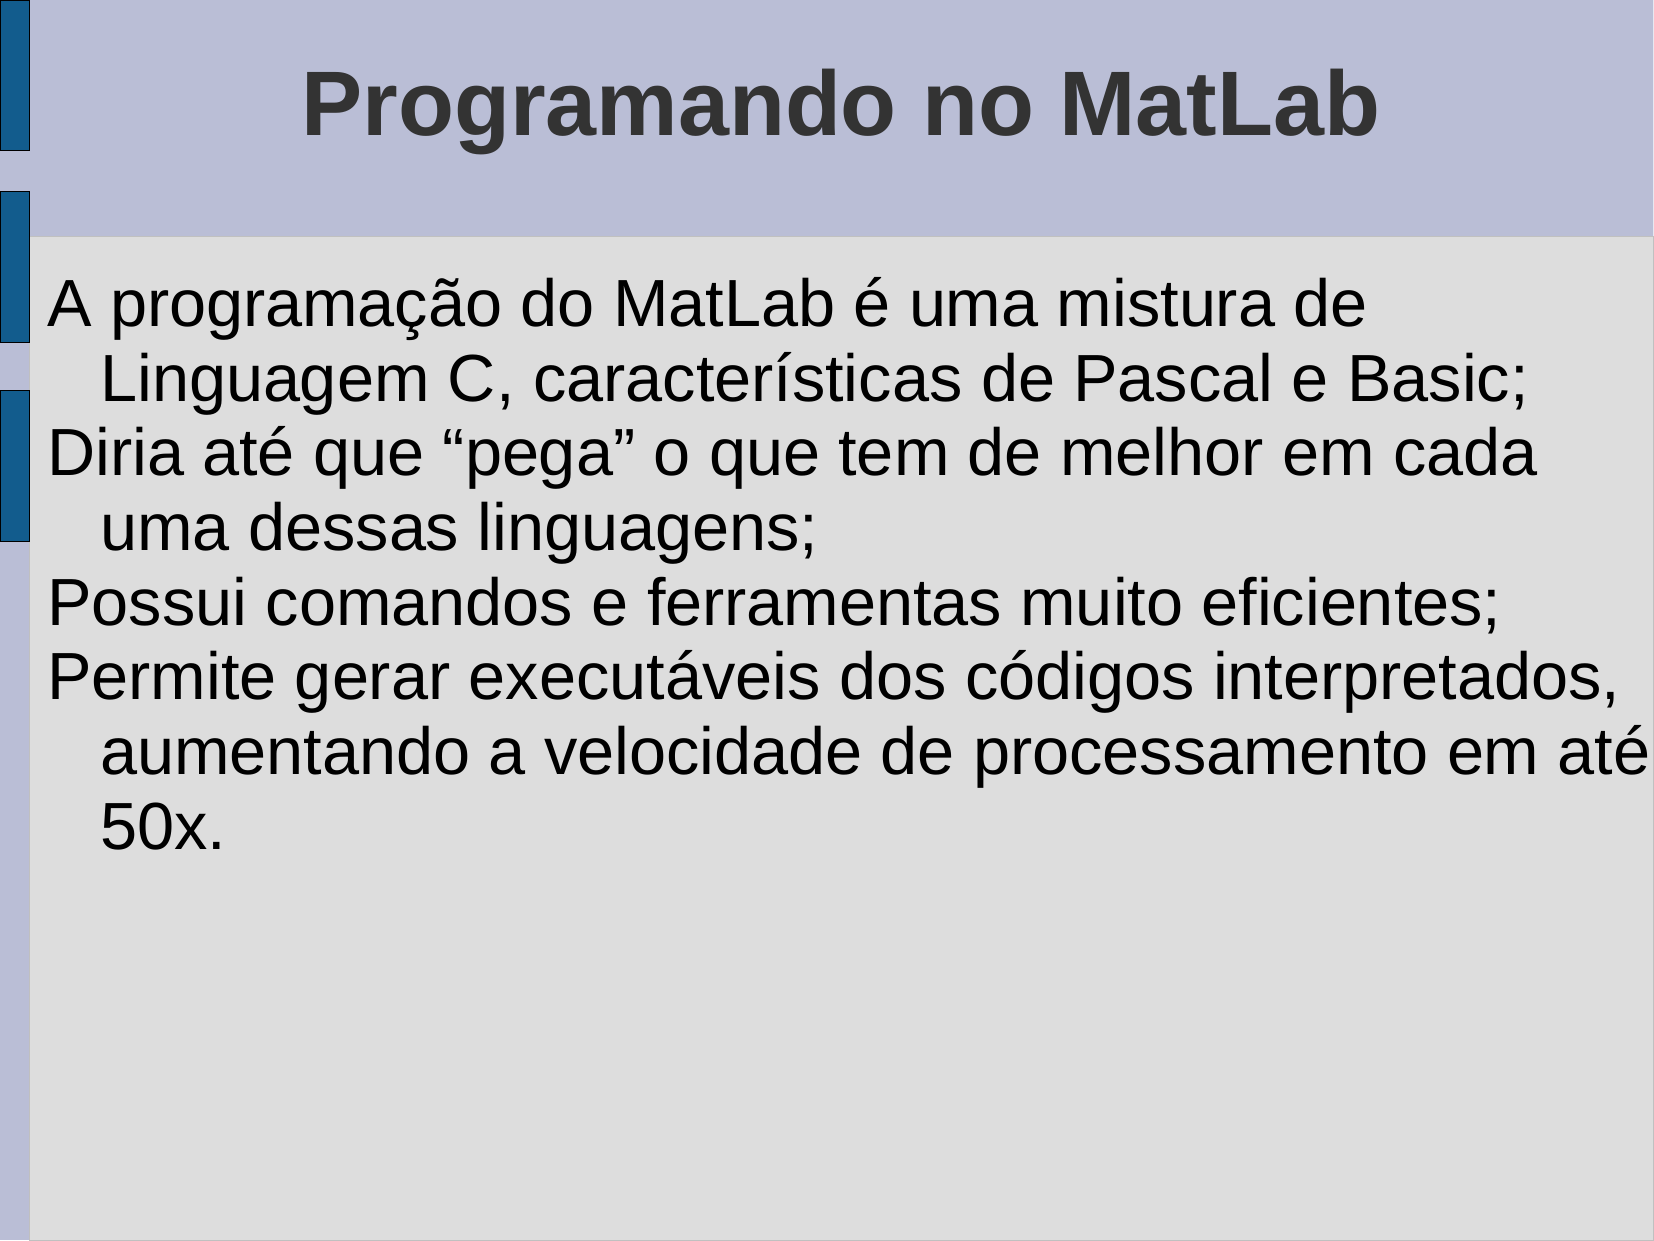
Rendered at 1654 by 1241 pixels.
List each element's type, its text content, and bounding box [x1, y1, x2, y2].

list A programação do MatLab é uma mistura de Linguagem C, características de Pascal e Basic; Diria até que “pega” o que tem de melhor em cada uma dessas linguagens; Possui comandos e ferramentas muito eficientes; Permite gerar executáveis dos códigos interpretados, aumentando a velocidade de processamento em até 50x. [29, 265, 1654, 1196]
title Programando no MatLab [29, 7, 1654, 200]
